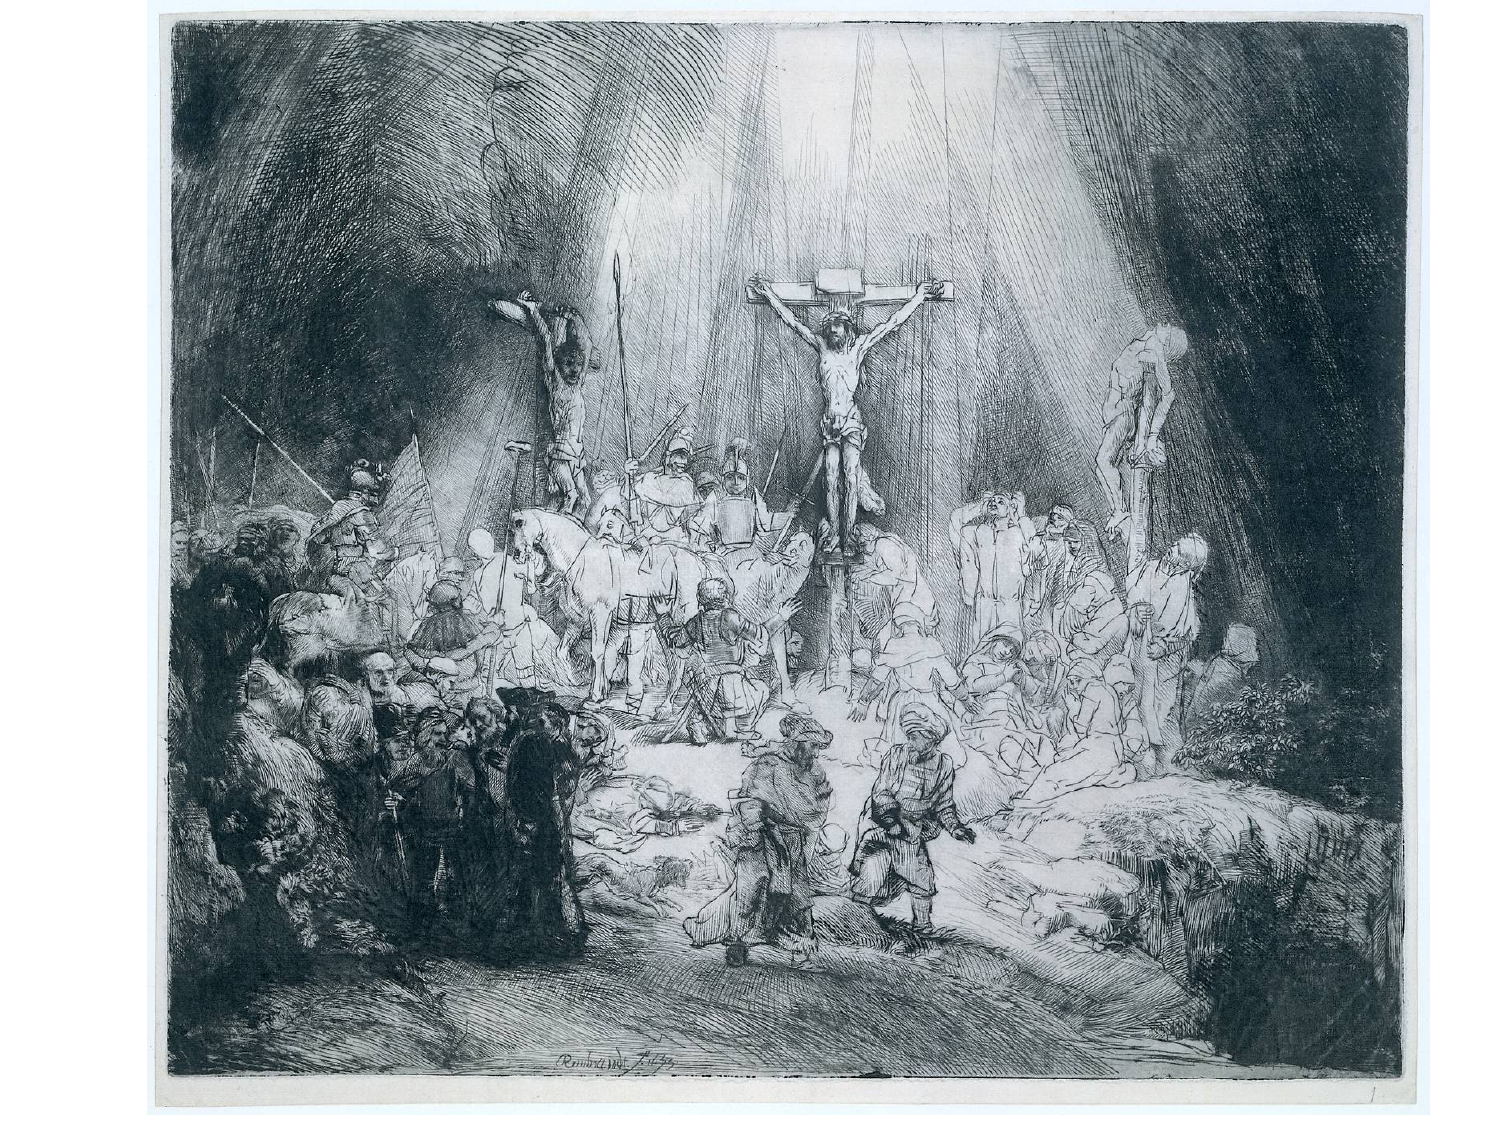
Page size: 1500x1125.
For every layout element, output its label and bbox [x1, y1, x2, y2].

picture [147, 0, 1430, 1115]
